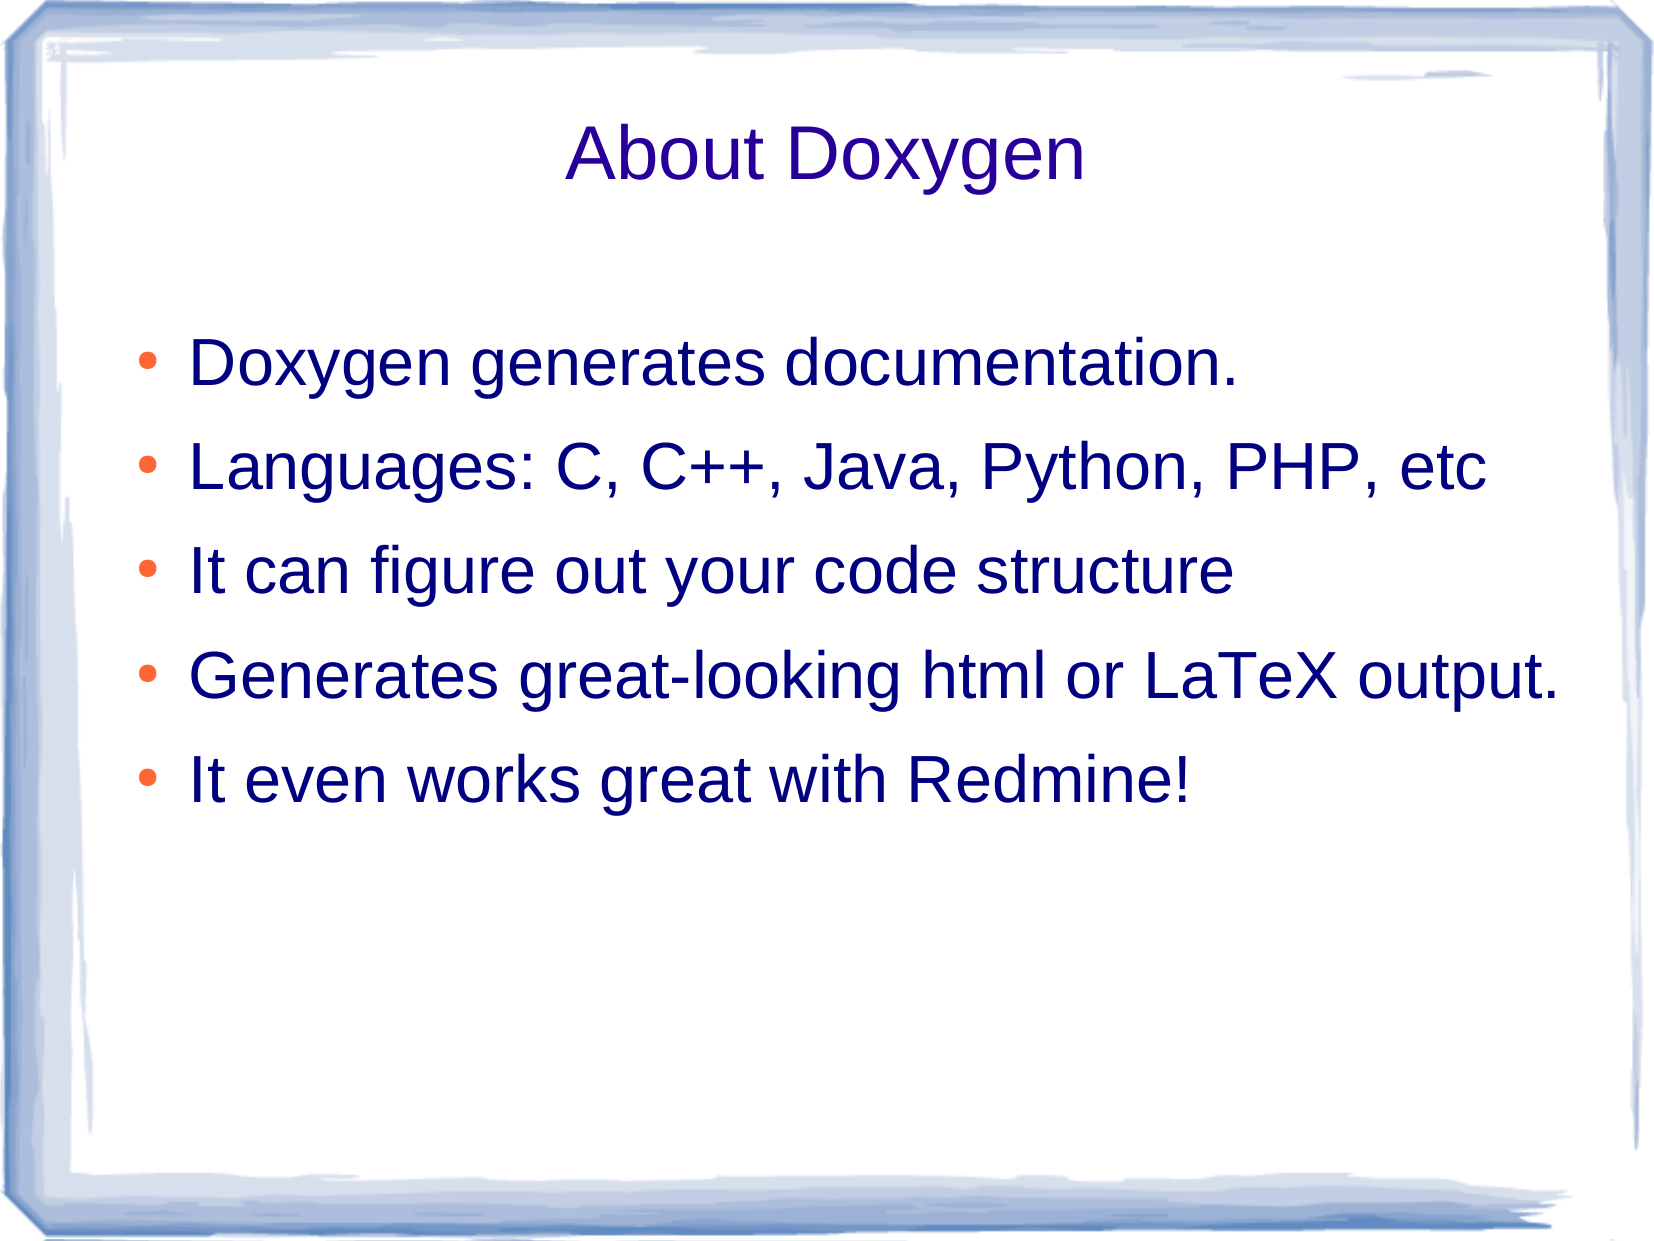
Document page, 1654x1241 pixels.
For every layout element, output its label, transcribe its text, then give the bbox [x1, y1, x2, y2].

title About Doxygen [82, 49, 1571, 257]
list Doxygen generates documentation. Languages: C, C++, Java, Python, PHP, etc It can figure out your code structure Generates great-looking html or LaTeX output. It even works great with Redmine! [118, 324, 1571, 1144]
picture [0, 0, 1654, 1241]
